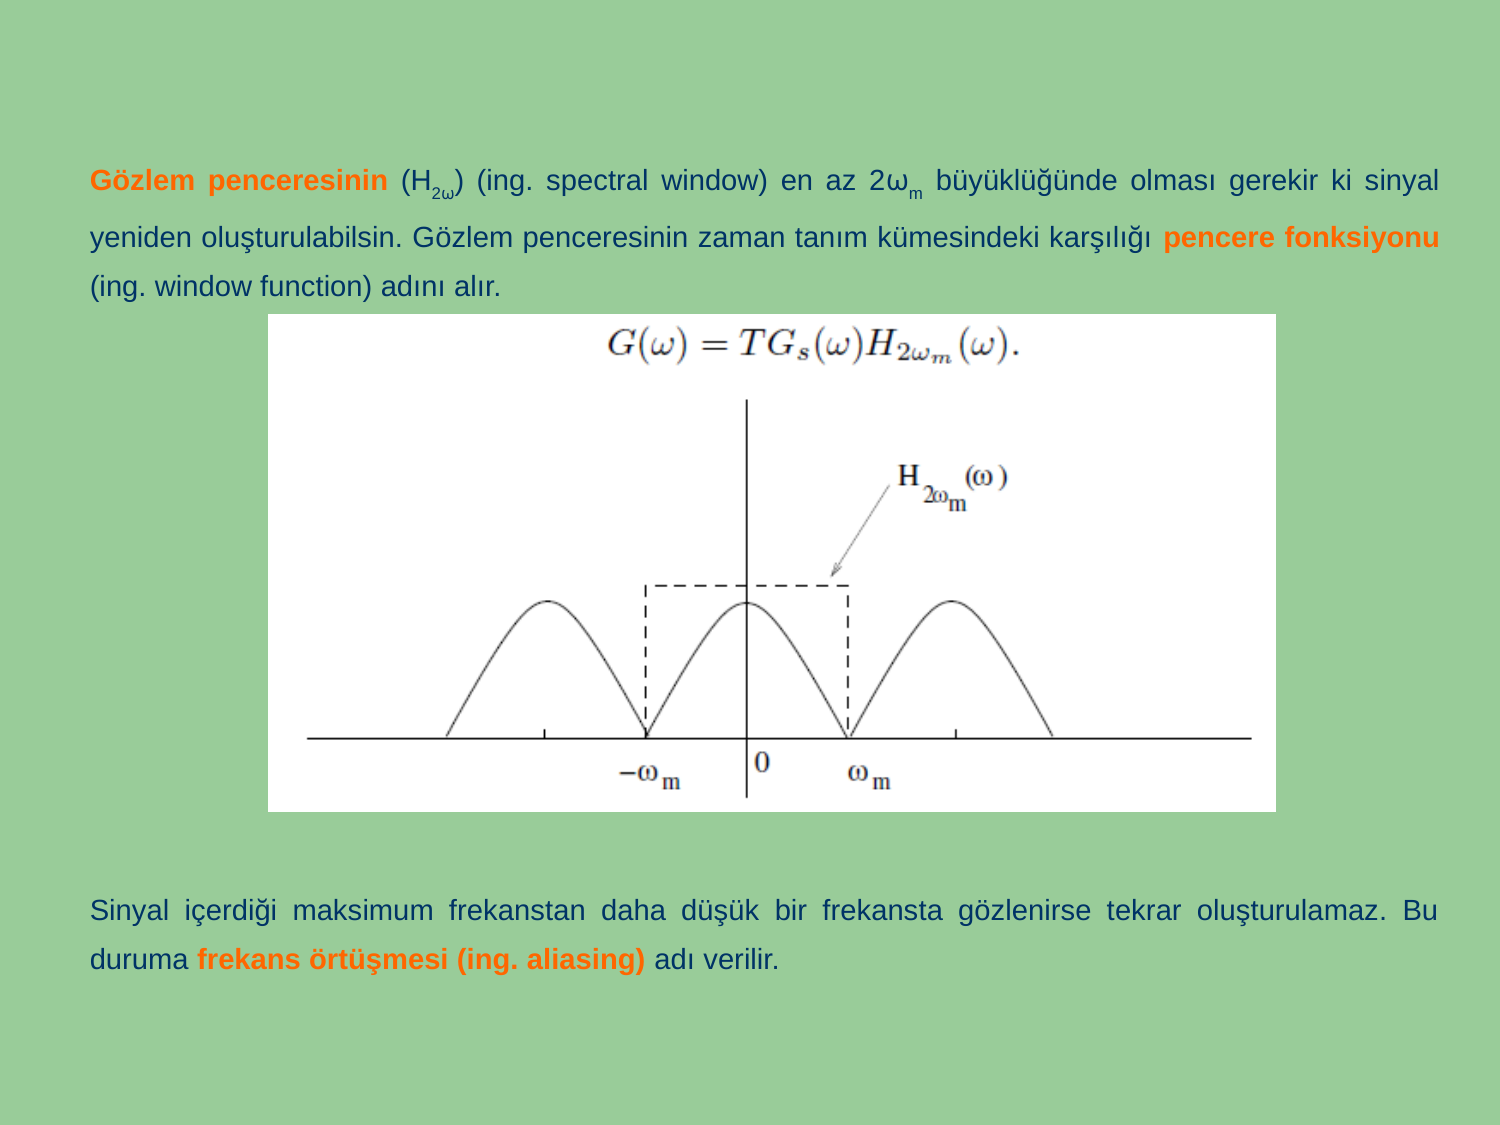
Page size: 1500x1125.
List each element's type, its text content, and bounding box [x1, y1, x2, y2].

text_box Sinyal içerdiği maksimum frekanstan daha düşük bir frekansta gözlenirse tekrar oluşturulamaz. Bu duruma frekans örtüşmesi (ing. aliasing) adı verilir. [75, 870, 1456, 984]
picture [268, 314, 1276, 812]
text_box Gözlem penceresinin (H2ω) (ing. spectral window) en az 2ωm büyüklüğünde olması gerekir ki sinyal yeniden oluşturulabilsin. Gözlem penceresinin zaman tanım kümesindeki karşılığı pencere fonksiyonu (ing. window function) adını alır. [75, 128, 1456, 303]
